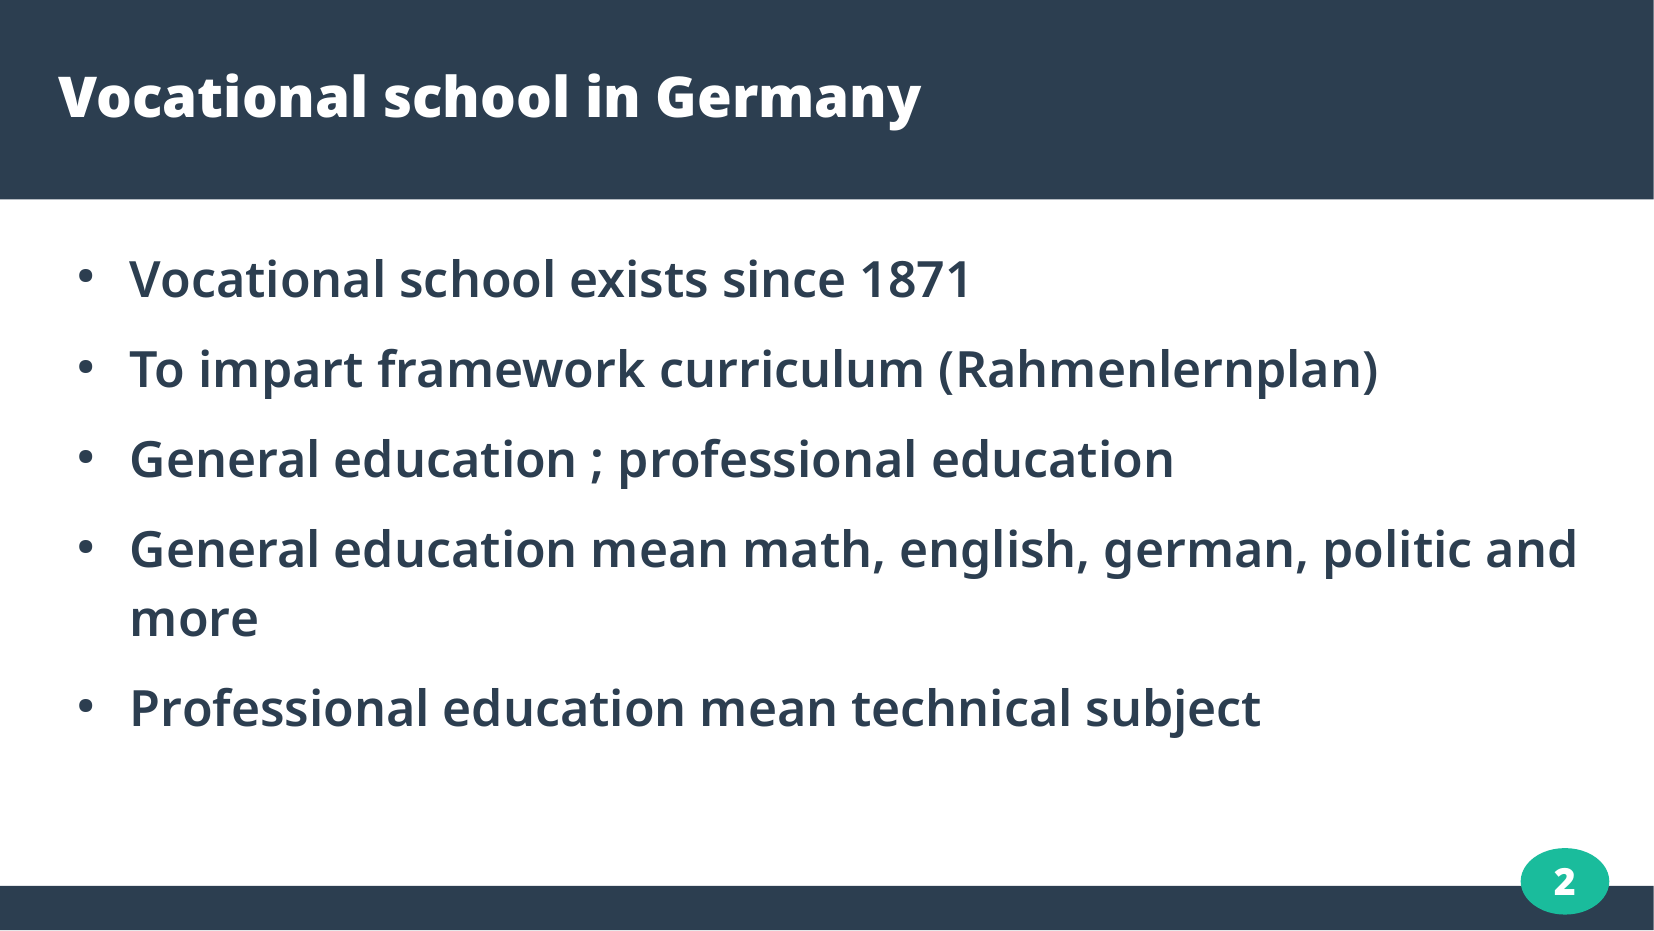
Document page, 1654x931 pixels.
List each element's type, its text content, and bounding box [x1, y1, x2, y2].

list Vocational school exists since 1871 To impart framework curriculum (Rahmenlernplan) General education ; professional education General education mean math, english, german, politic and more Professional education mean technical subject [59, 243, 1595, 864]
title Vocational school in Germany [59, 37, 1595, 155]
